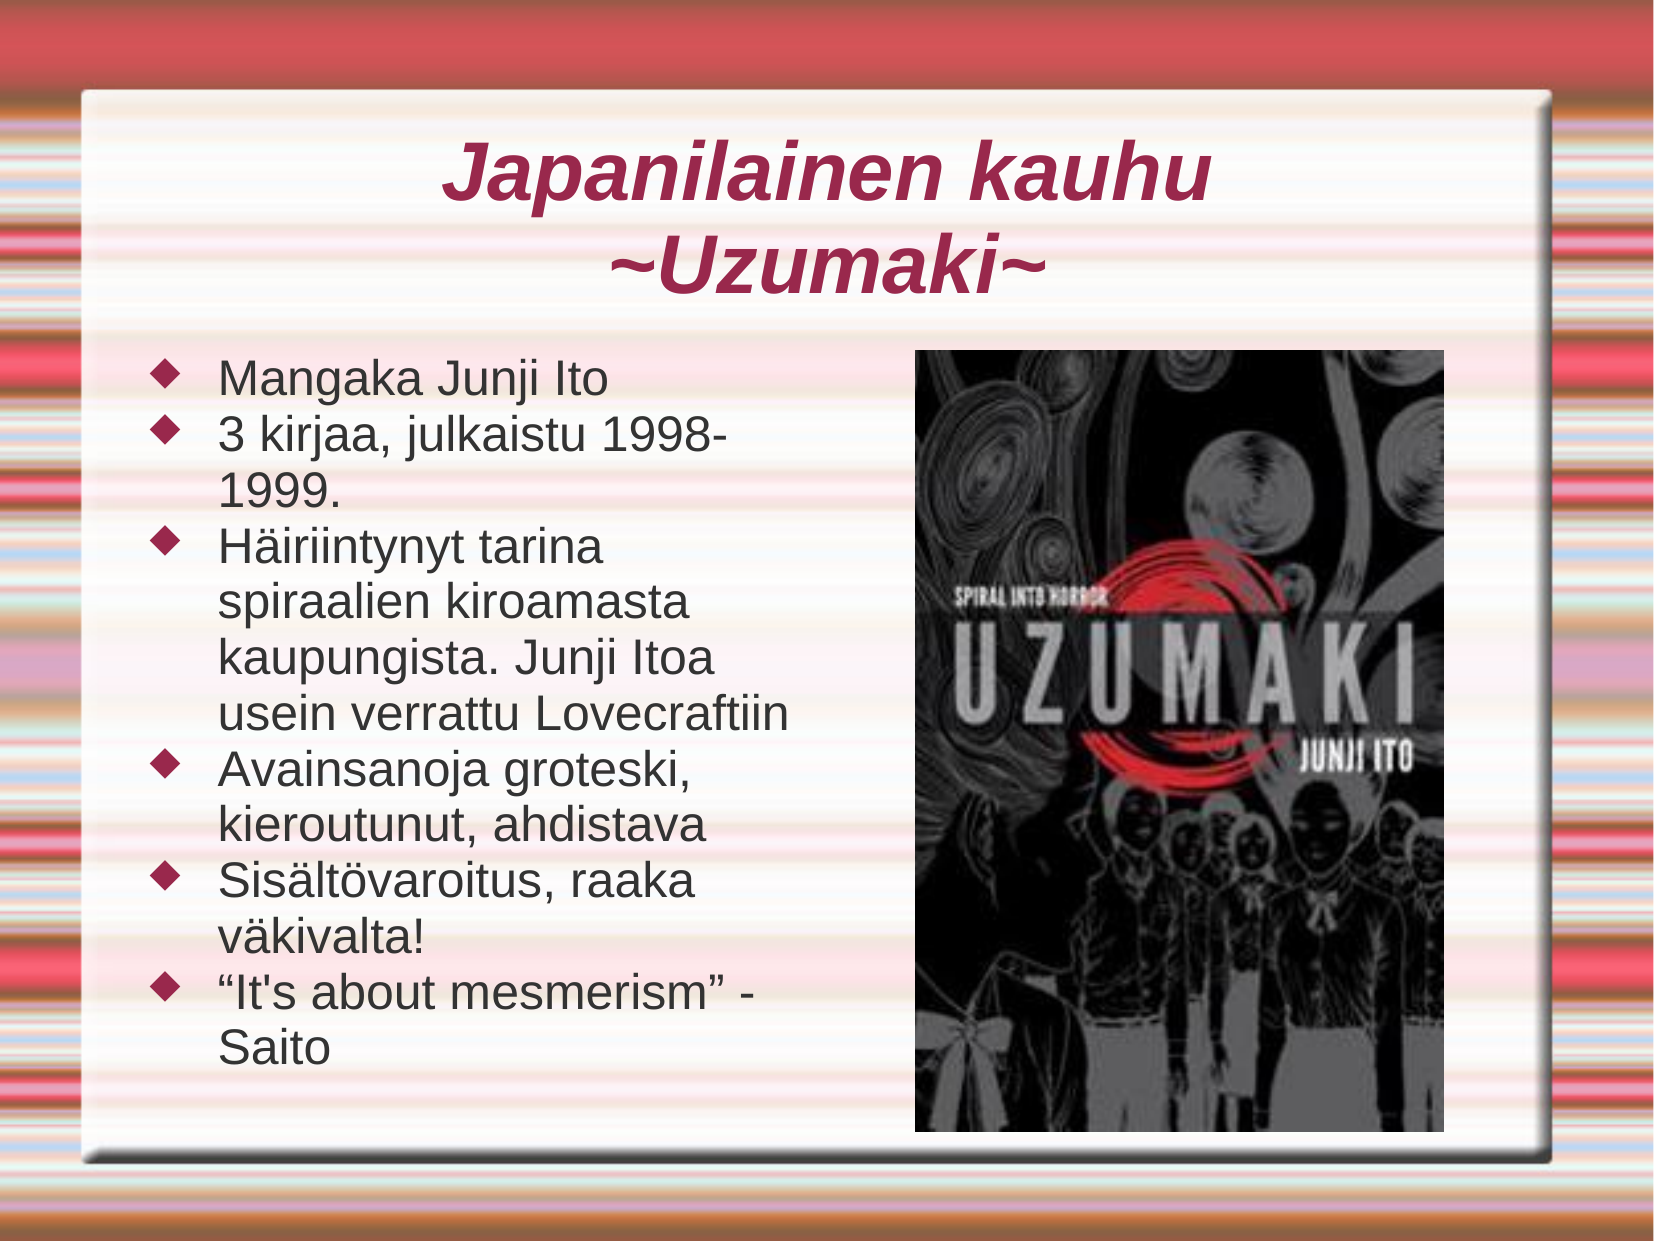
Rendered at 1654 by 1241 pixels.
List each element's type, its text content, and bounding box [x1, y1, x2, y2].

list Mangaka Junji Ito 3 kirjaa, julkaistu 1998-1999. Häiriintynyt tarina spiraalien kiroamasta kaupungista. Junji Itoa usein verrattu Lovecraftiin Avainsanoja groteski, kieroutunut, ahdistava Sisältövaroitus, raaka väkivalta! “It's about mesmerism” -Saito [134, 350, 809, 1132]
picture [0, 0, 1654, 1241]
title Japanilainen kauhu ~Uzumaki~ [121, 114, 1534, 322]
